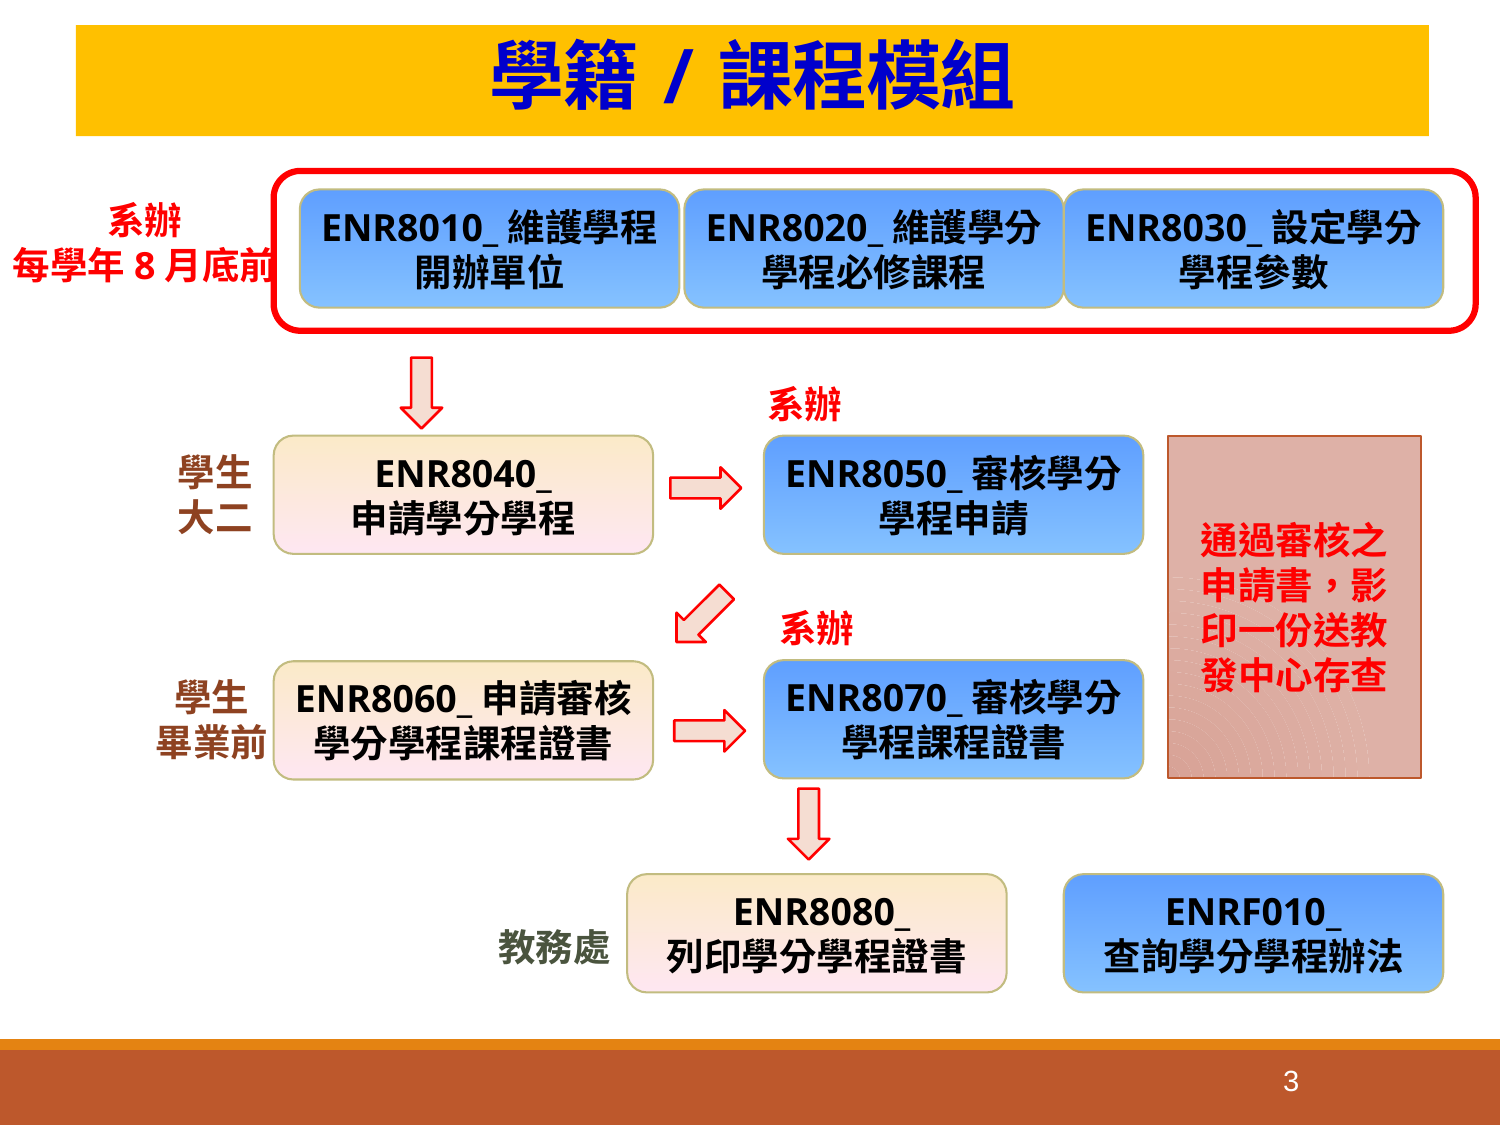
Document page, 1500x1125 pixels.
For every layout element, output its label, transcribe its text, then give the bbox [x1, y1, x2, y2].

text_box 學生 畢業前 [141, 666, 283, 771]
text_box ENR8060_申請審核學分學程課程證書 [277, 661, 654, 780]
text_box [674, 710, 746, 752]
text_box ENRF010_ 查詢學分學程辦法 [1063, 874, 1444, 993]
text_box 教務處 [483, 916, 626, 977]
text_box ENR8020_維護學分學程必修課程 [684, 189, 1064, 308]
text_box 學生 大二 [163, 442, 268, 547]
text_box 系辦 每學年8月底前 [0, 189, 292, 294]
text_box 系辦 [764, 598, 870, 658]
text_box [676, 584, 734, 642]
text_box 3 [1268, 1049, 1430, 1110]
text_box ENR8010_維護學程開辦單位 [299, 189, 680, 308]
text_box 學籍/課程模組 [75, 25, 1429, 137]
text_box [400, 357, 443, 429]
text_box ENR8080_ 列印學分學程證書 [627, 874, 1007, 993]
text_box ENR8050_審核學分學程申請 [763, 435, 1144, 554]
text_box 系辦 [753, 374, 858, 434]
text_box ENR8040_ 申請學分學程 [273, 435, 654, 554]
text_box [670, 467, 742, 509]
text_box ENR8030_設定學分學程參數 [1063, 189, 1444, 308]
text_box [787, 788, 830, 860]
text_box 通過審核之申請書，影印一份送教發中心存查 [1168, 436, 1421, 778]
text_box ENR8070_審核學分學程課程證書 [763, 660, 1144, 779]
